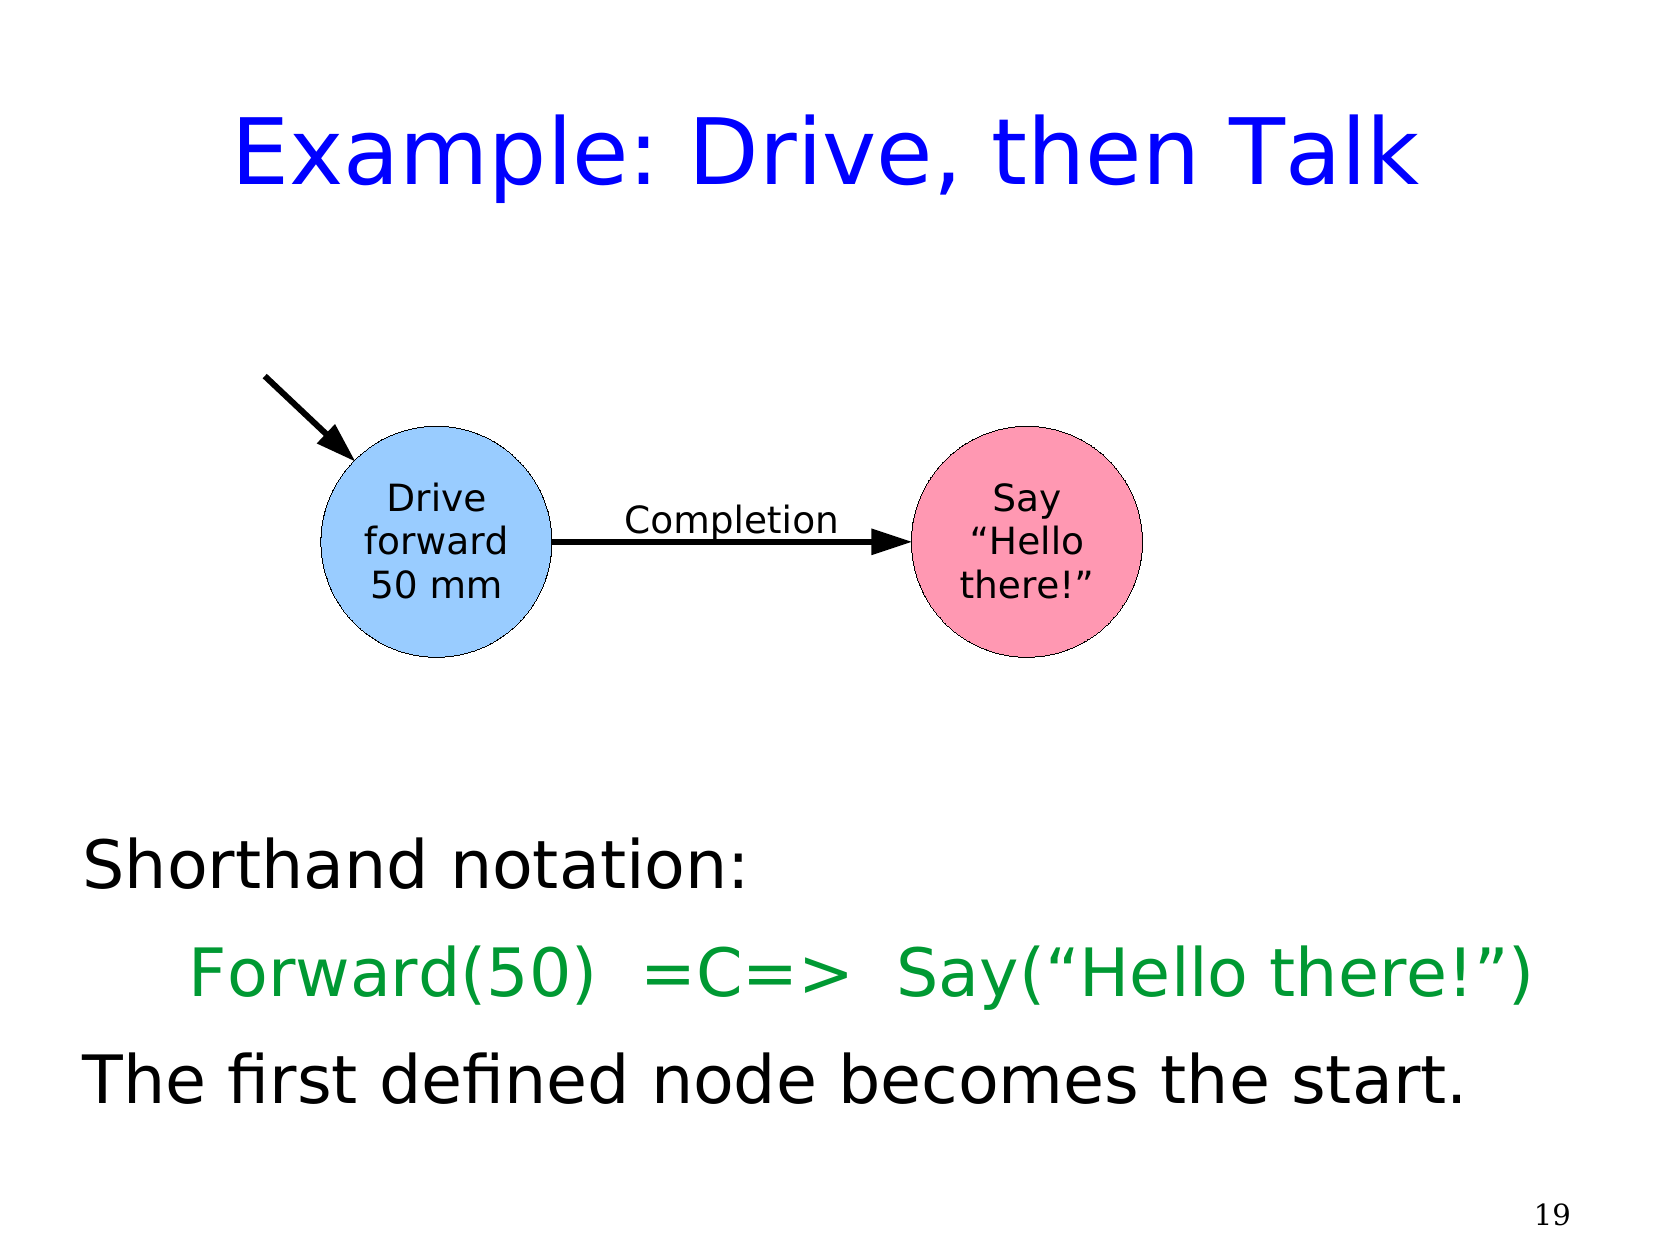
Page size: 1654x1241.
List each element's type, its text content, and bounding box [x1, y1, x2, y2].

list Shorthand notation: Forward(50) =C=> Say(“Hello there!”) The first defined node becomes the start. [82, 290, 1571, 1120]
text_box Drive forward 50 mm [320, 426, 552, 658]
text_box Say “Hello there!” [911, 426, 1143, 658]
title Example: Drive, then Talk [82, 49, 1571, 257]
